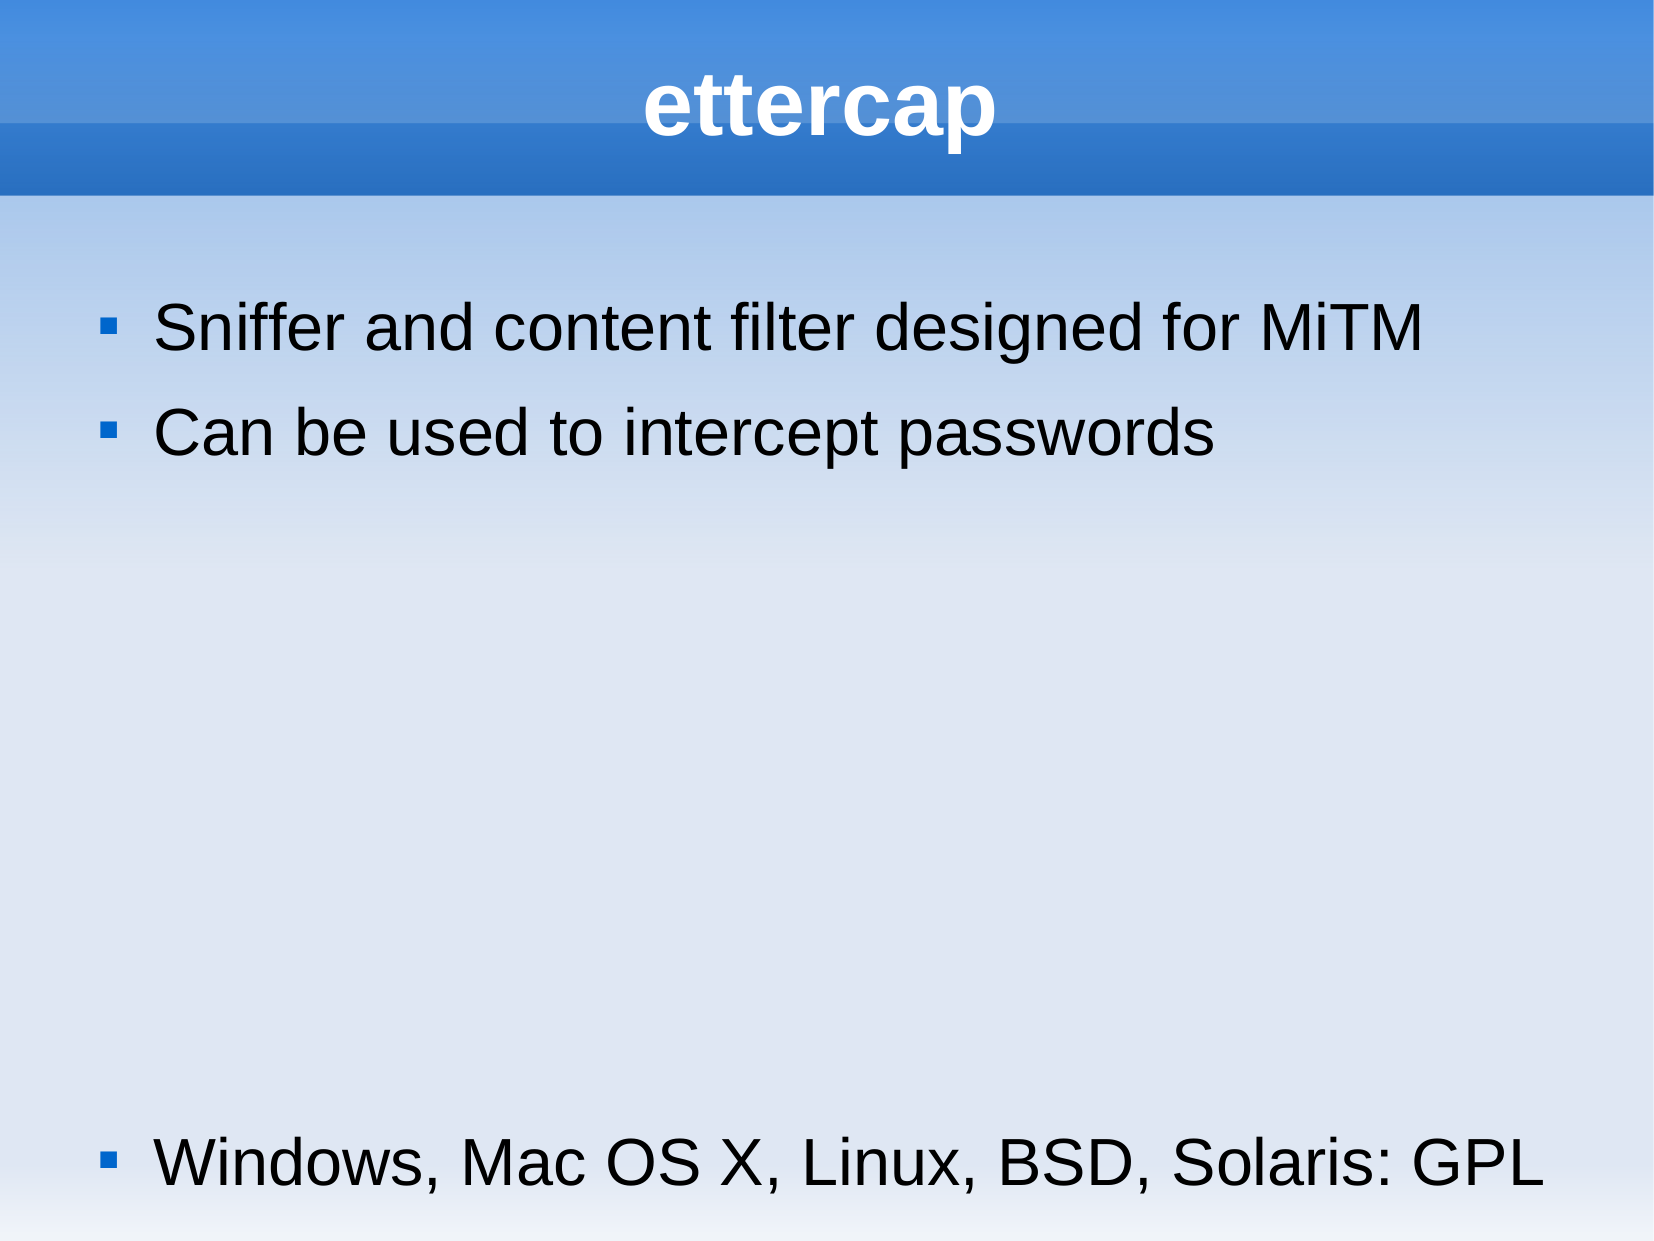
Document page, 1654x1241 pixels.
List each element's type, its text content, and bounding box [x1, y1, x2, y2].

picture [0, 0, 1654, 1241]
list Sniffer and content filter designed for MiTM Can be used to intercept passwords Windows, Mac OS X, Linux, BSD, Solaris: GPL [82, 290, 1571, 1200]
title ettercap [76, 7, 1565, 200]
